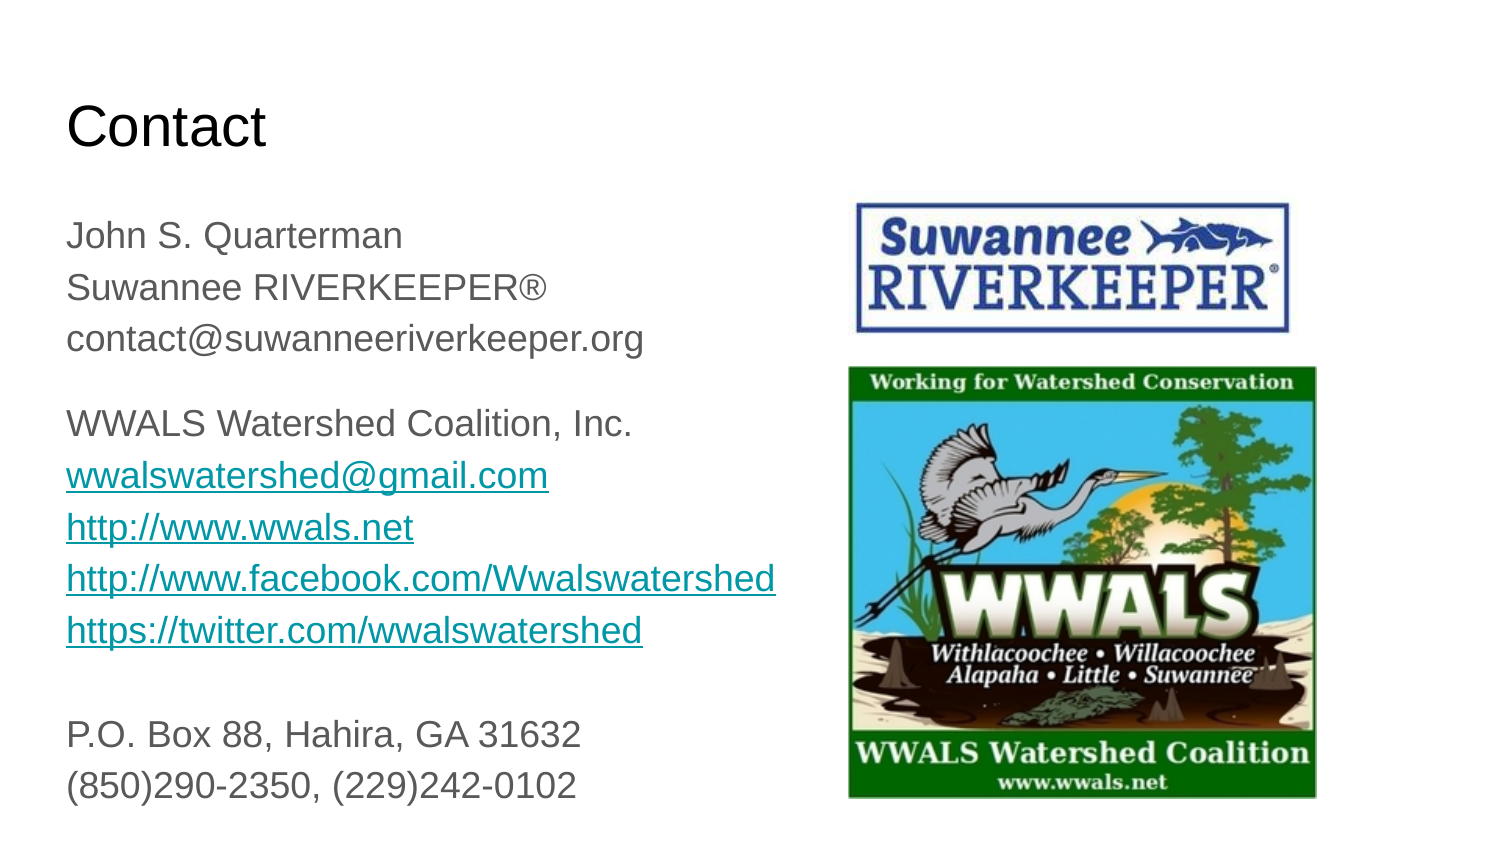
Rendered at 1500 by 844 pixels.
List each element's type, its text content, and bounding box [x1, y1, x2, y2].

title Contact [51, 72, 1449, 167]
list John S. Quarterman Suwannee RIVERKEEPER® contact@suwanneeriverkeeper.org WWALS Watershed Coalition, Inc. wwalswatershed@gmail.com http://www.wwals.net http://www.facebook.com/Wwalswatershed https://twitter.com/wwalswatershed P.O. Box 88, Hahira, GA 31632 (850)290-2350, (229)242-0102 [51, 189, 823, 750]
picture [848, 191, 1298, 342]
picture [848, 366, 1317, 799]
